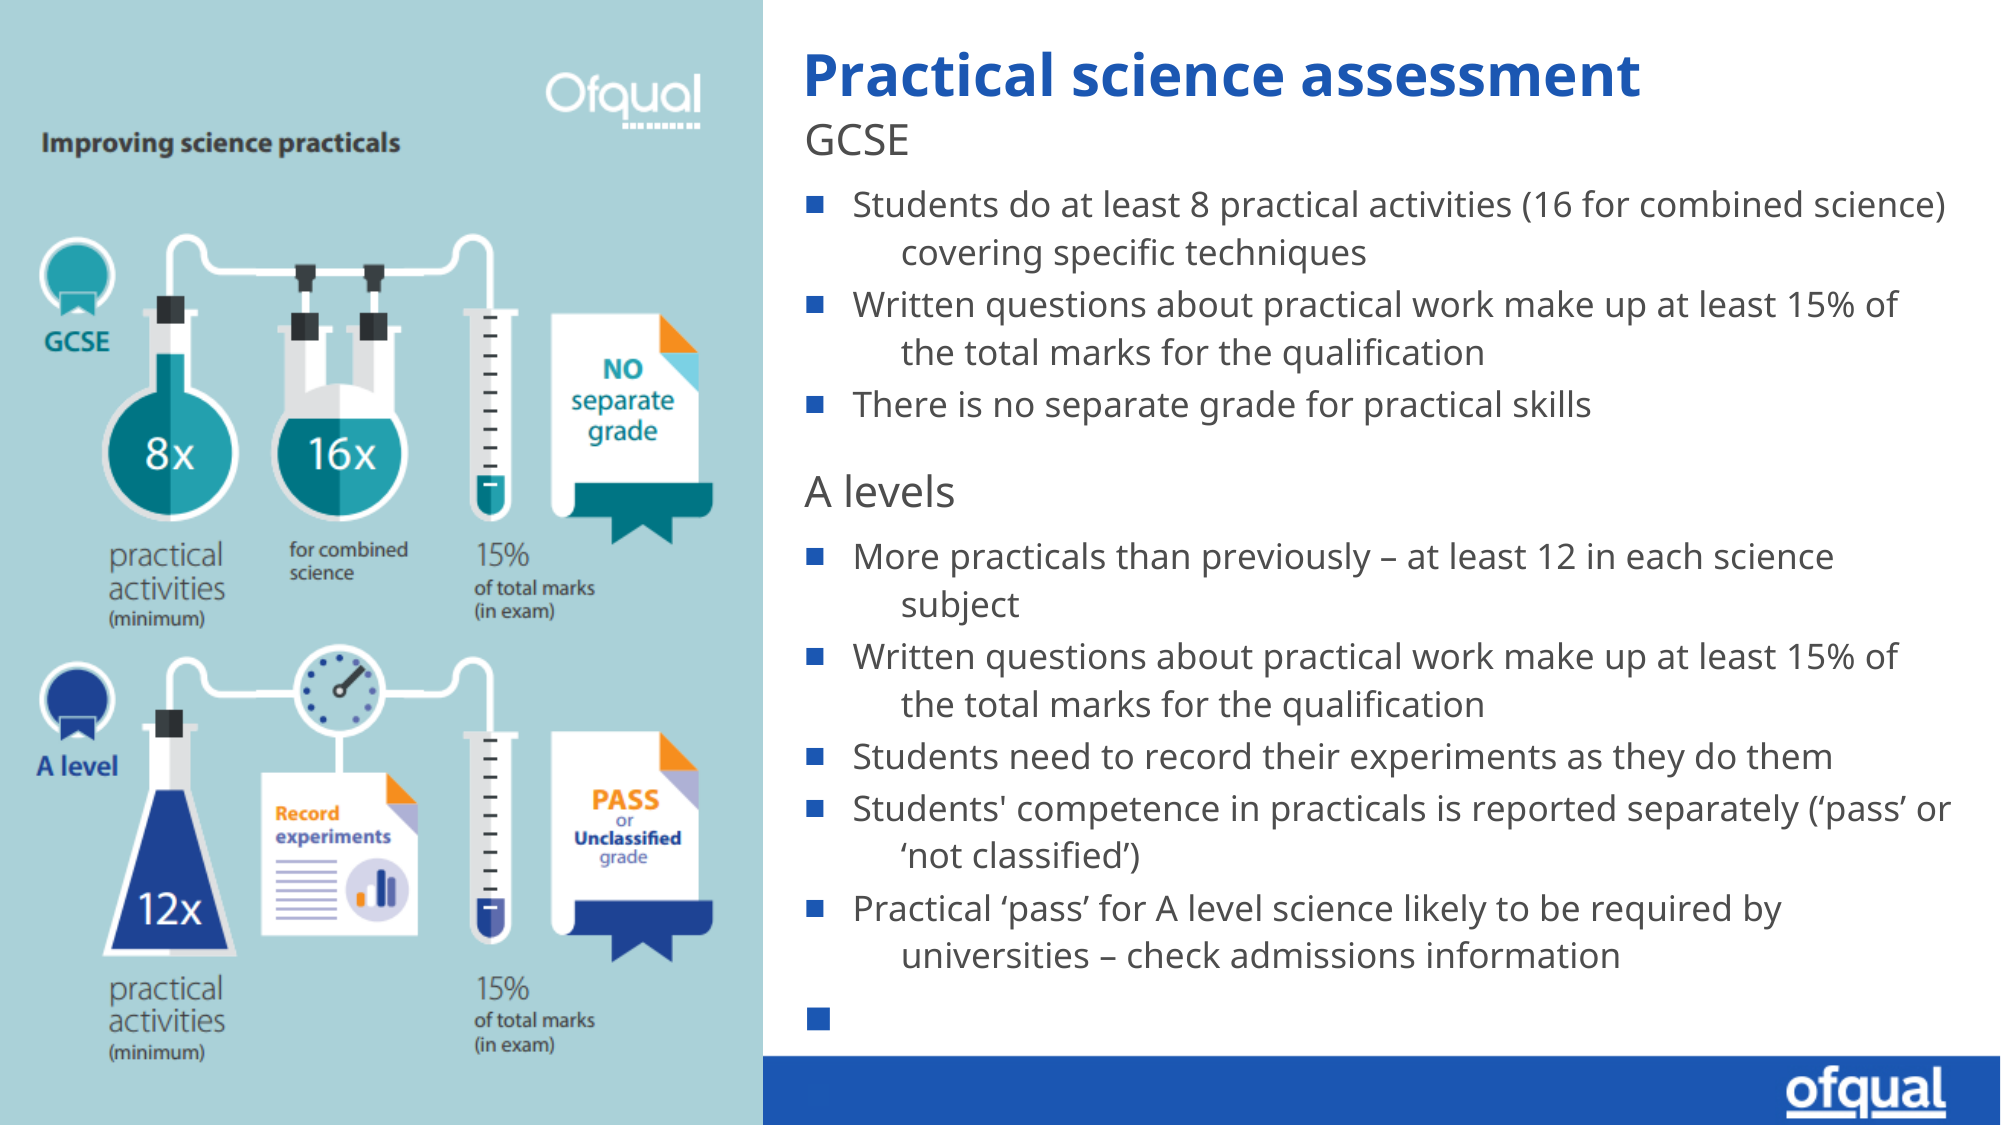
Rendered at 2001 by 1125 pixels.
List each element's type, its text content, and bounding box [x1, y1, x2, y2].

title Practical science assessment [787, 30, 1745, 126]
list GCSE Students do at least 8 practical activities (16 for combined science) covering specific techniques Written questions about practical work make up at least 15% of the total marks for the qualification There is no separate grade for practical skills A levels More practicals than previously – at least 12 in each science subject Written questions about practical work make up at least 15% of the total marks for the qualification Students need to record their experiments as they do them Students' competence in practicals is reported separately (‘pass’ or ‘not classified’) Practical ‘pass’ for A level science likely to be required by universities – check admissions information [789, 101, 1969, 988]
picture [0, 0, 763, 1125]
